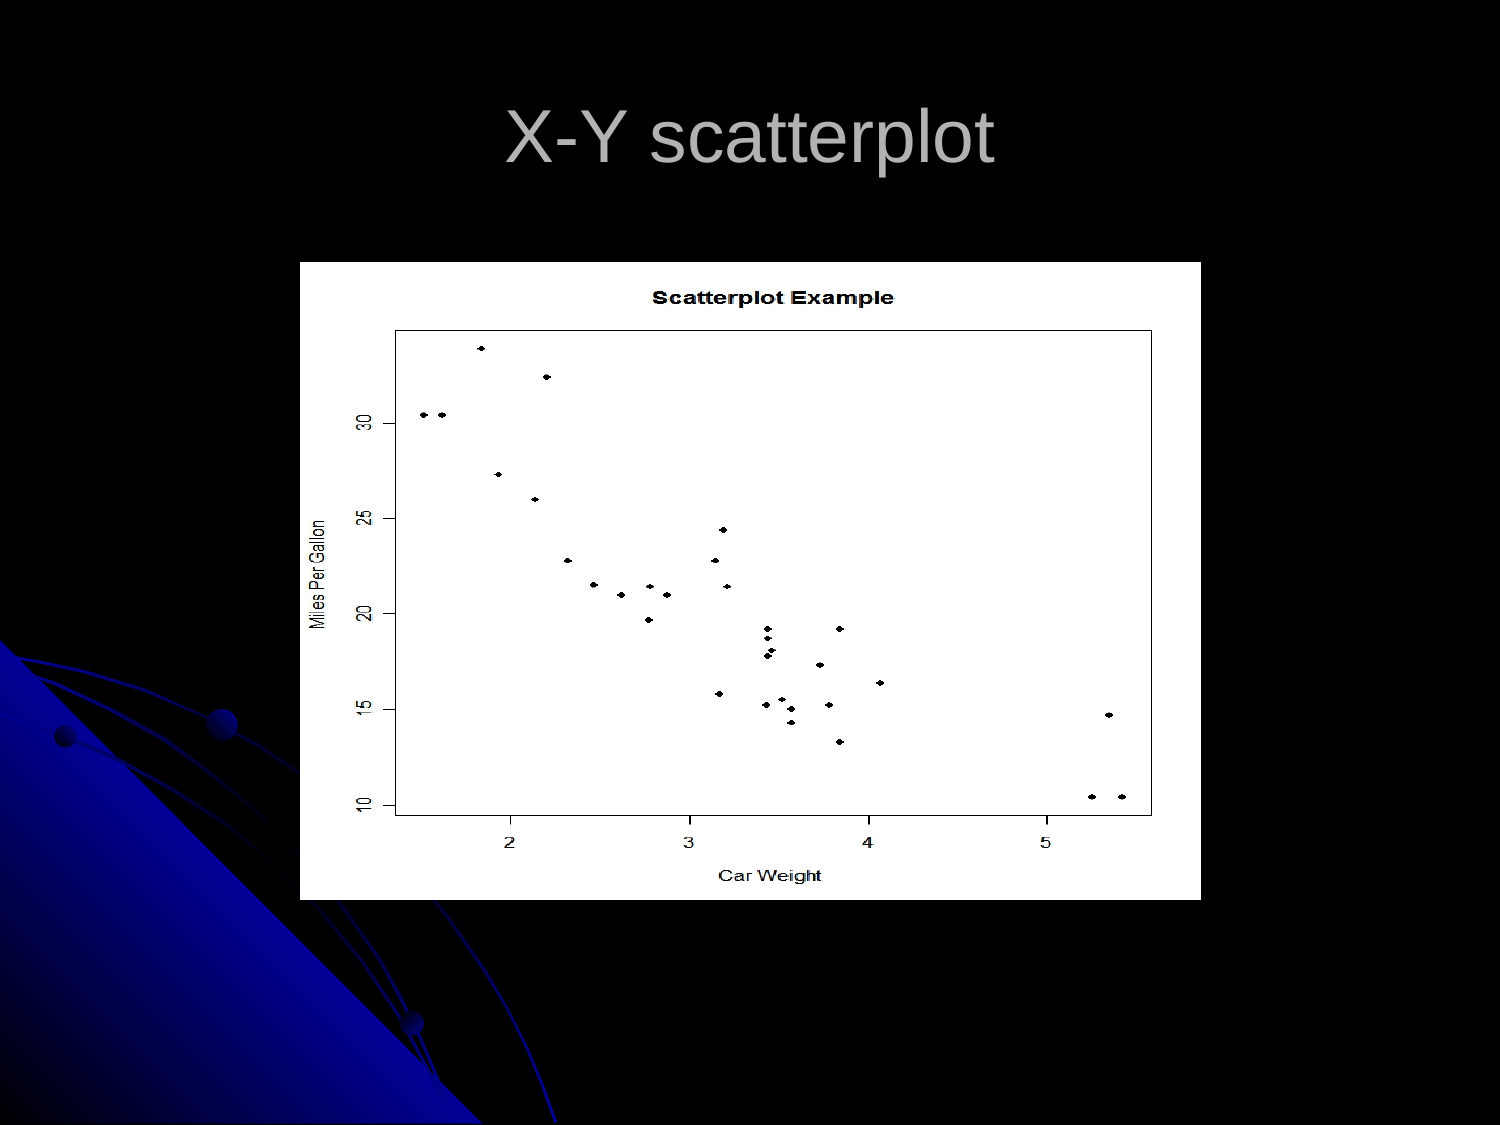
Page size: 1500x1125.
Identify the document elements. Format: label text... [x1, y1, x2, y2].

picture [300, 262, 1201, 901]
title X-Y scatterplot [75, 45, 1426, 233]
